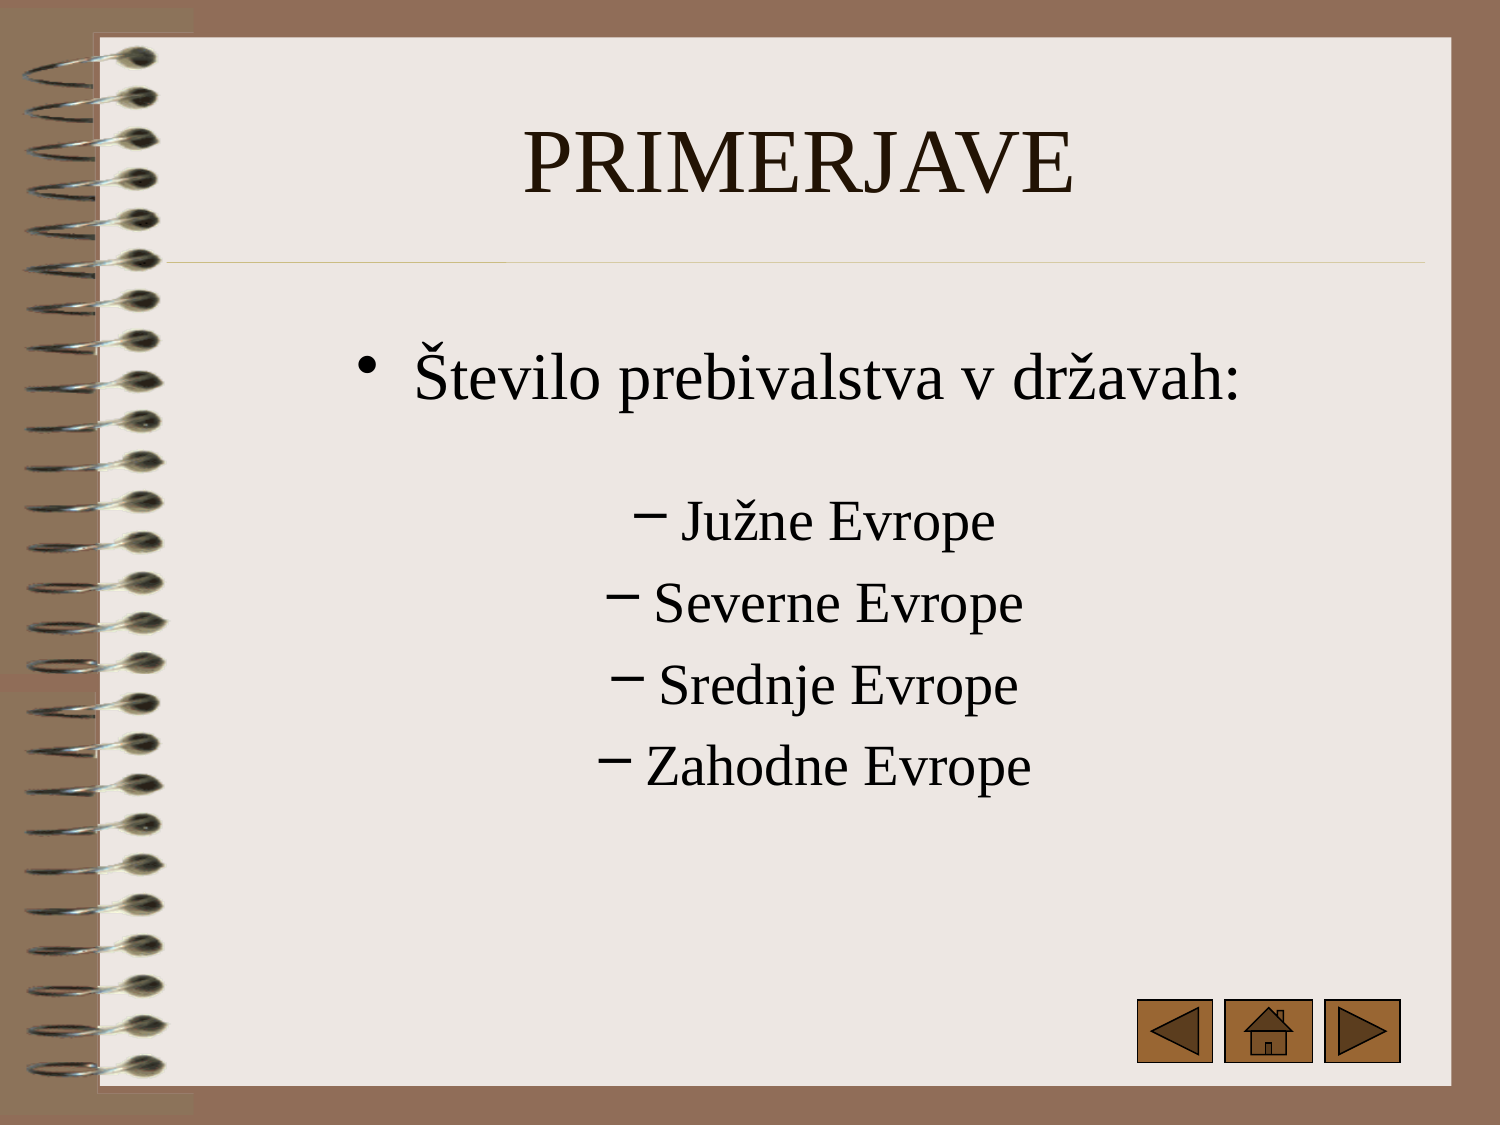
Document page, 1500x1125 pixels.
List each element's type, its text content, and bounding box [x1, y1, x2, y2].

picture [0, 692, 194, 1115]
text_box [1137, 999, 1213, 1063]
title PRIMERJAVE [174, 62, 1425, 250]
list Število prebivalstva v državah: Južne Evrope Severne Evrope Srednje Evrope Zahodne Evrope [174, 324, 1425, 938]
text_box [1224, 999, 1313, 1063]
picture [0, 8, 194, 674]
text_box [1324, 999, 1400, 1063]
